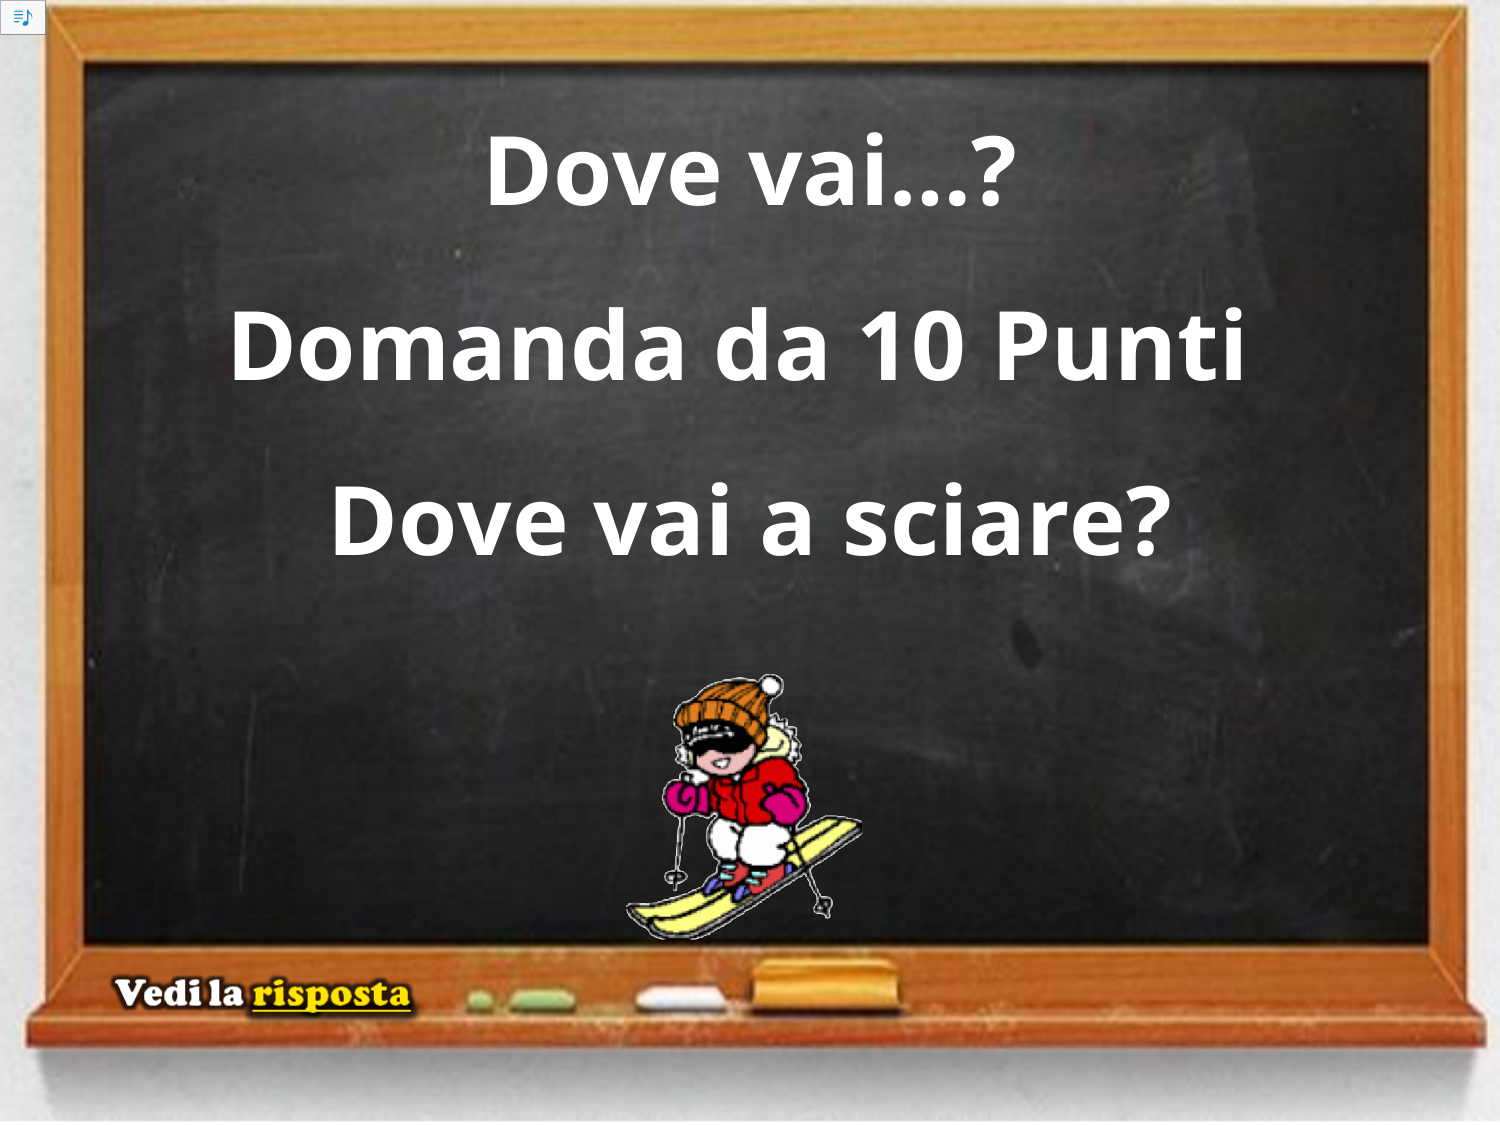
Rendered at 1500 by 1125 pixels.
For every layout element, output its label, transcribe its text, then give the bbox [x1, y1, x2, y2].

text_box [0, 0, 47, 36]
text_box Dove vai…? Domanda da 10 Punti Dove vai a sciare? [87, 102, 1413, 933]
picture [0, 0, 1500, 1125]
